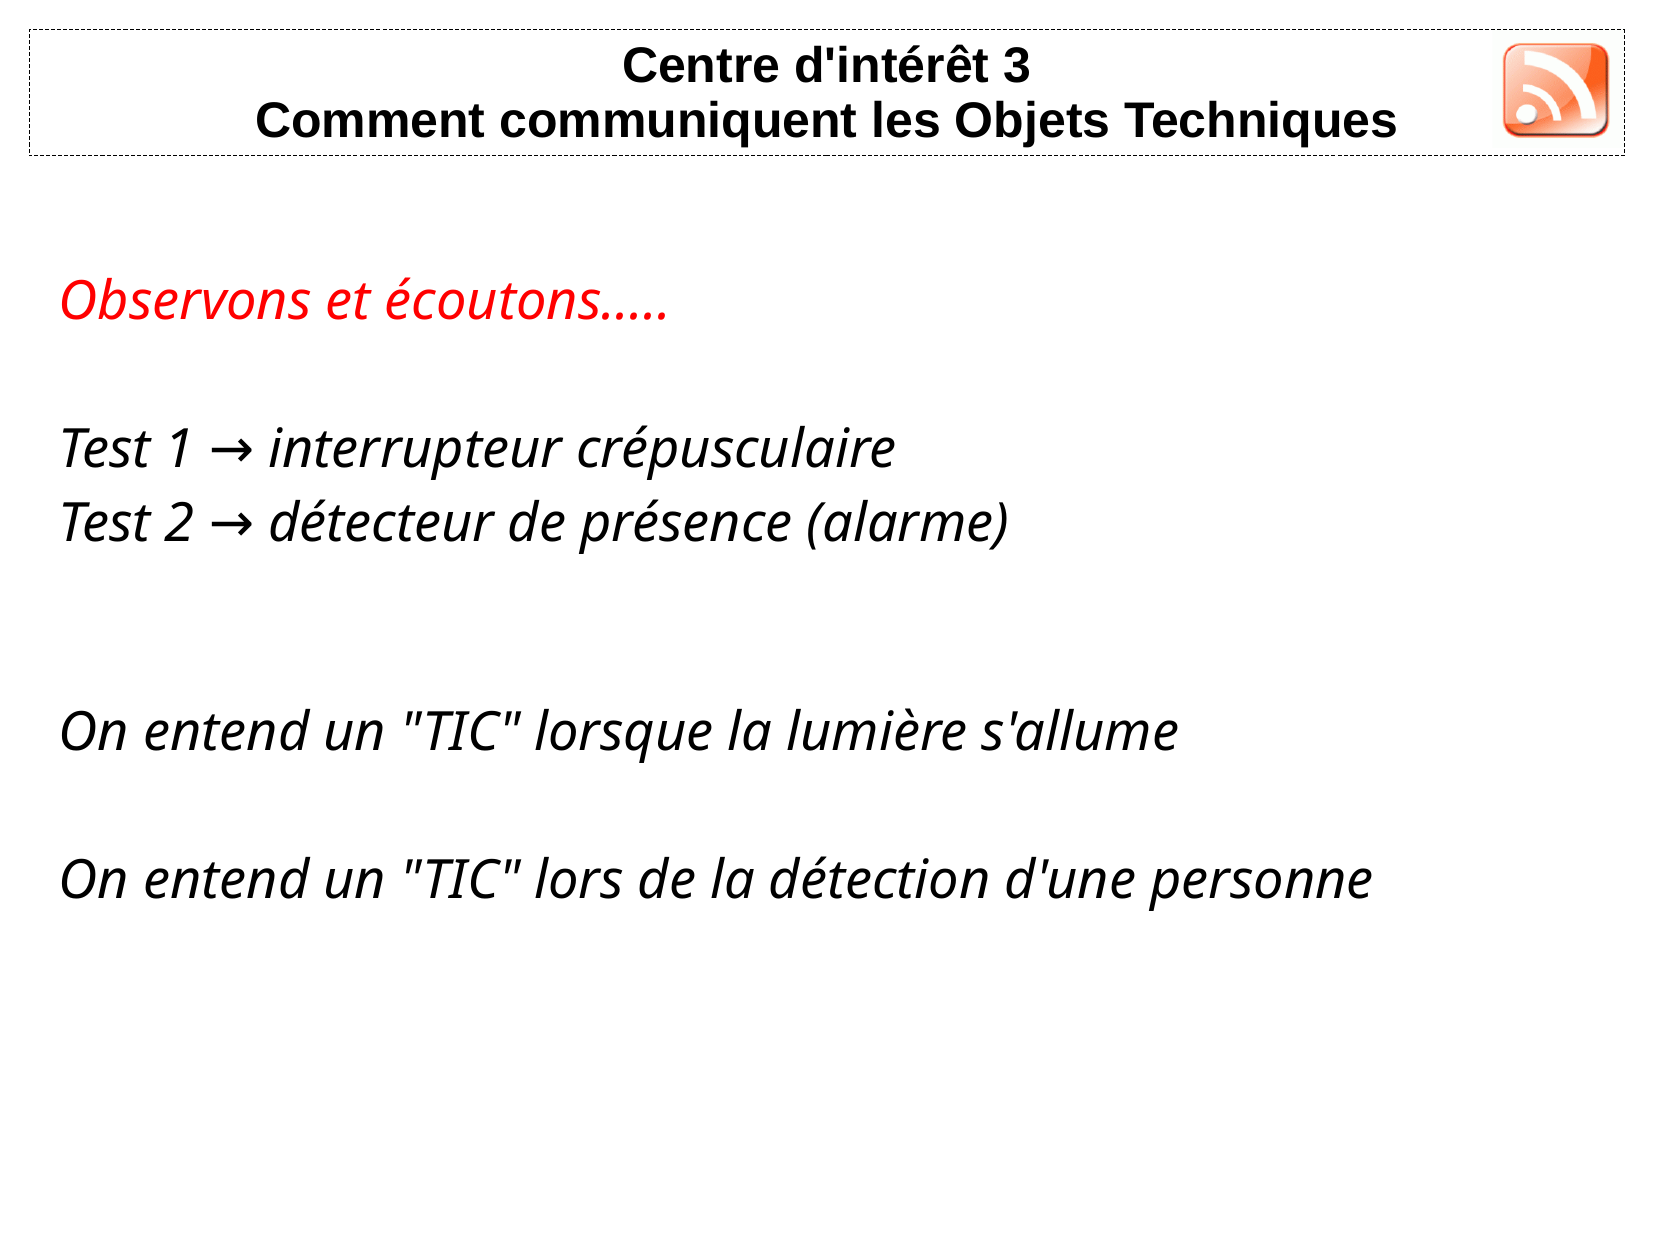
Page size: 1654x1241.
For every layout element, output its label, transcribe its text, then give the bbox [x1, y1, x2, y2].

text_box On entend un "TIC" lorsque la lumière s'allume On entend un "TIC" lors de la détection d'une personne [44, 685, 1610, 927]
text_box Centre d'intérêt 3 Comment communiquent les Objets Techniques [29, 29, 1625, 156]
text_box Observons et écoutons..... Test 1 → interrupteur crépusculaire Test 2 → détecteur de présence (alarme) [44, 253, 1610, 571]
